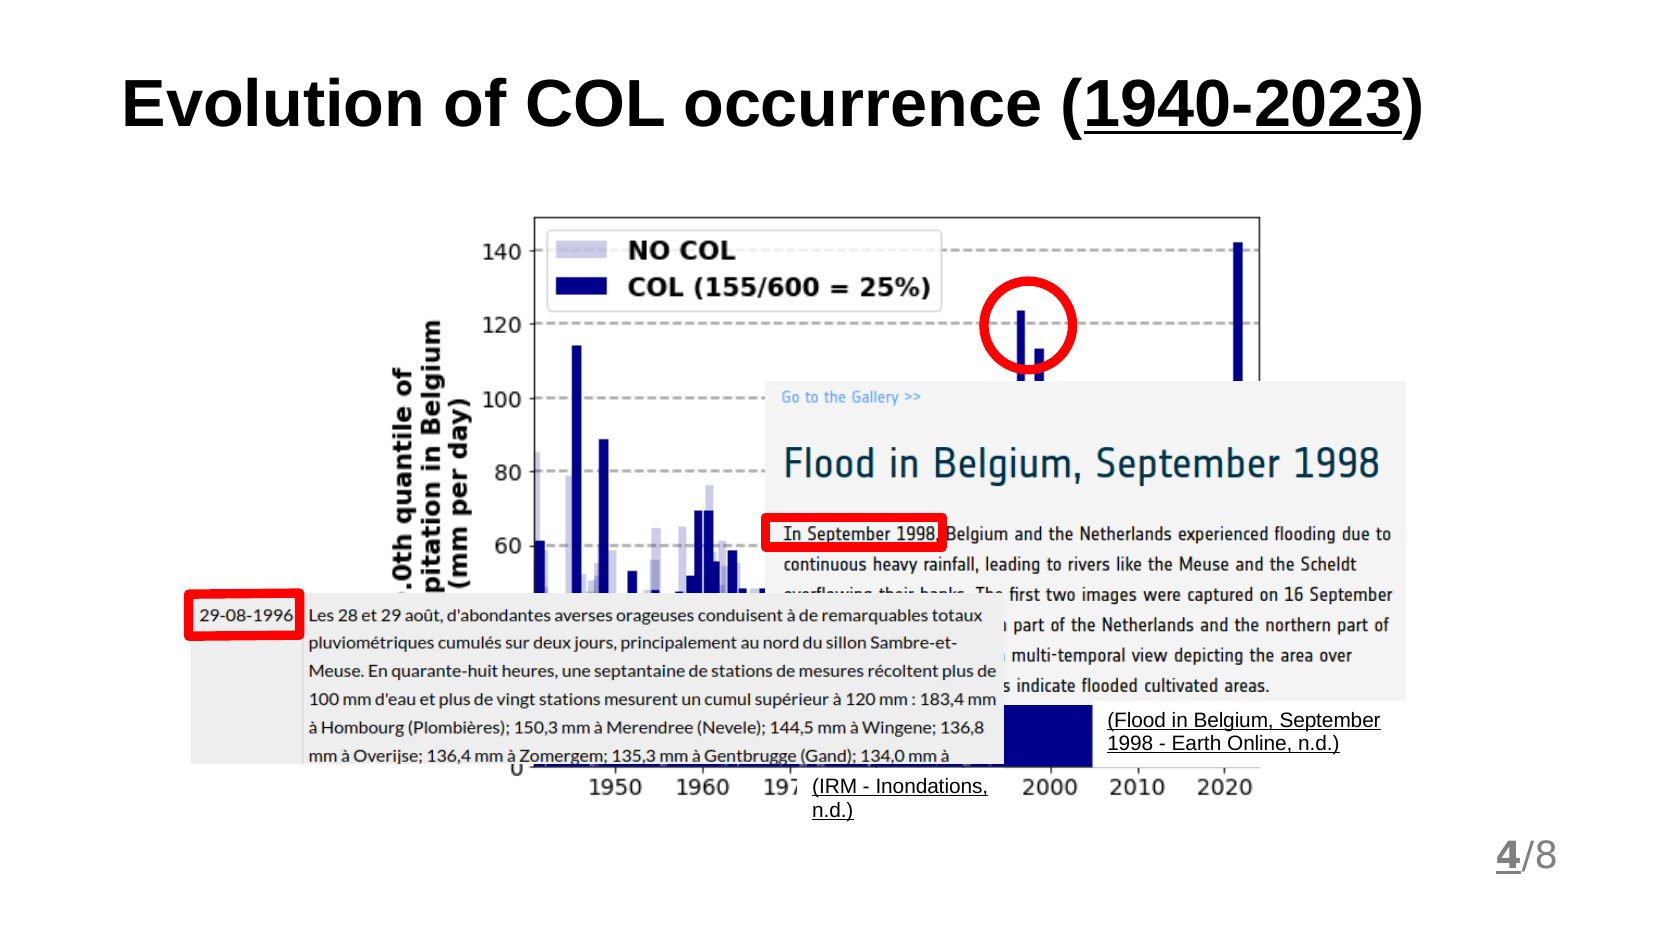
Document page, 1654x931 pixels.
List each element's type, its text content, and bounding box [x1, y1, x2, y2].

text_box 4/8 [1480, 826, 1595, 897]
picture [190, 206, 1406, 811]
picture [194, 598, 295, 631]
text_box Evolution of COL occurrence (1940-2023) [107, 59, 1477, 224]
text_box (Flood in Belgium, September 1998 - Earth Online, n.d.) [1092, 701, 1408, 768]
text_box (IRM - Inondations, n.d.) [797, 767, 1004, 830]
